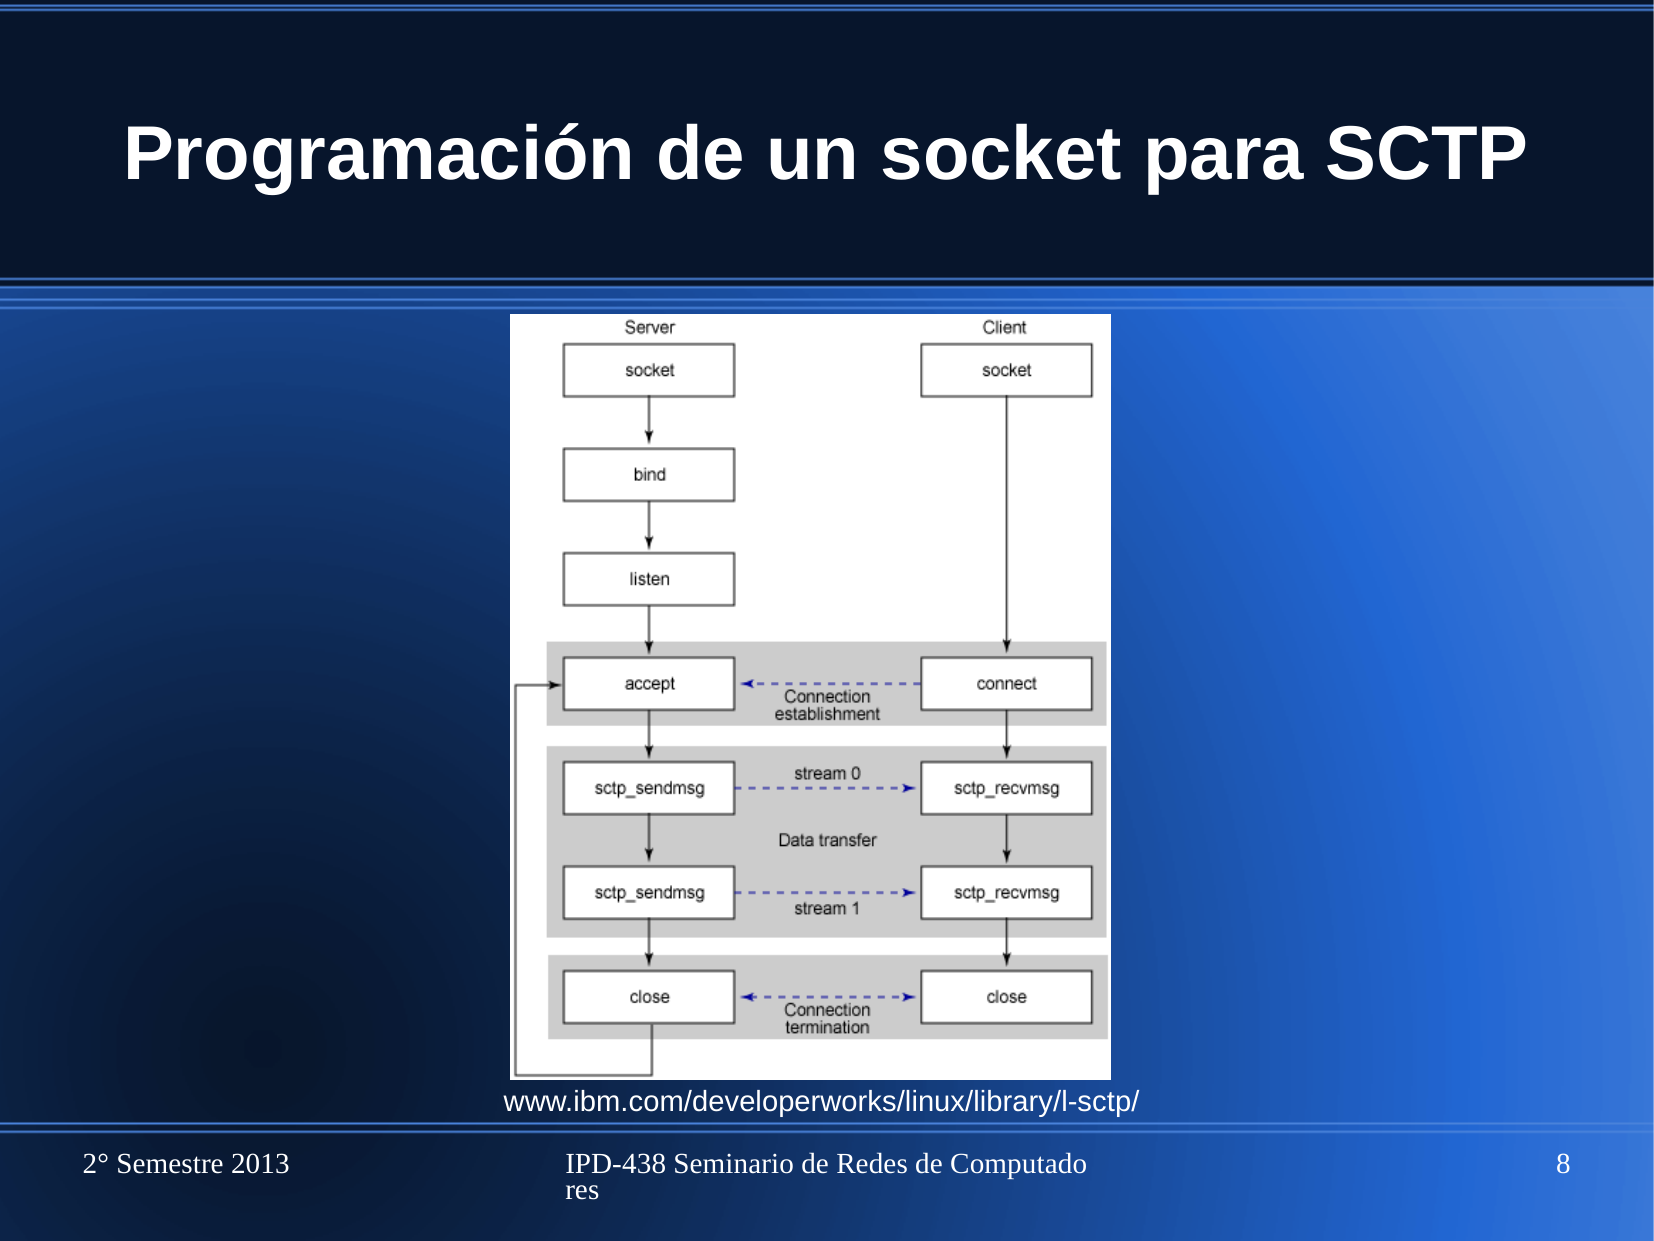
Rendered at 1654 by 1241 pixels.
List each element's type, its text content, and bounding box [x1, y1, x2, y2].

title Programación de un socket para SCTP [82, 49, 1571, 257]
text_box www.ibm.com/developerworks/linux/library/l-sctp/ [488, 1077, 1332, 1135]
picture [0, 0, 1654, 1241]
